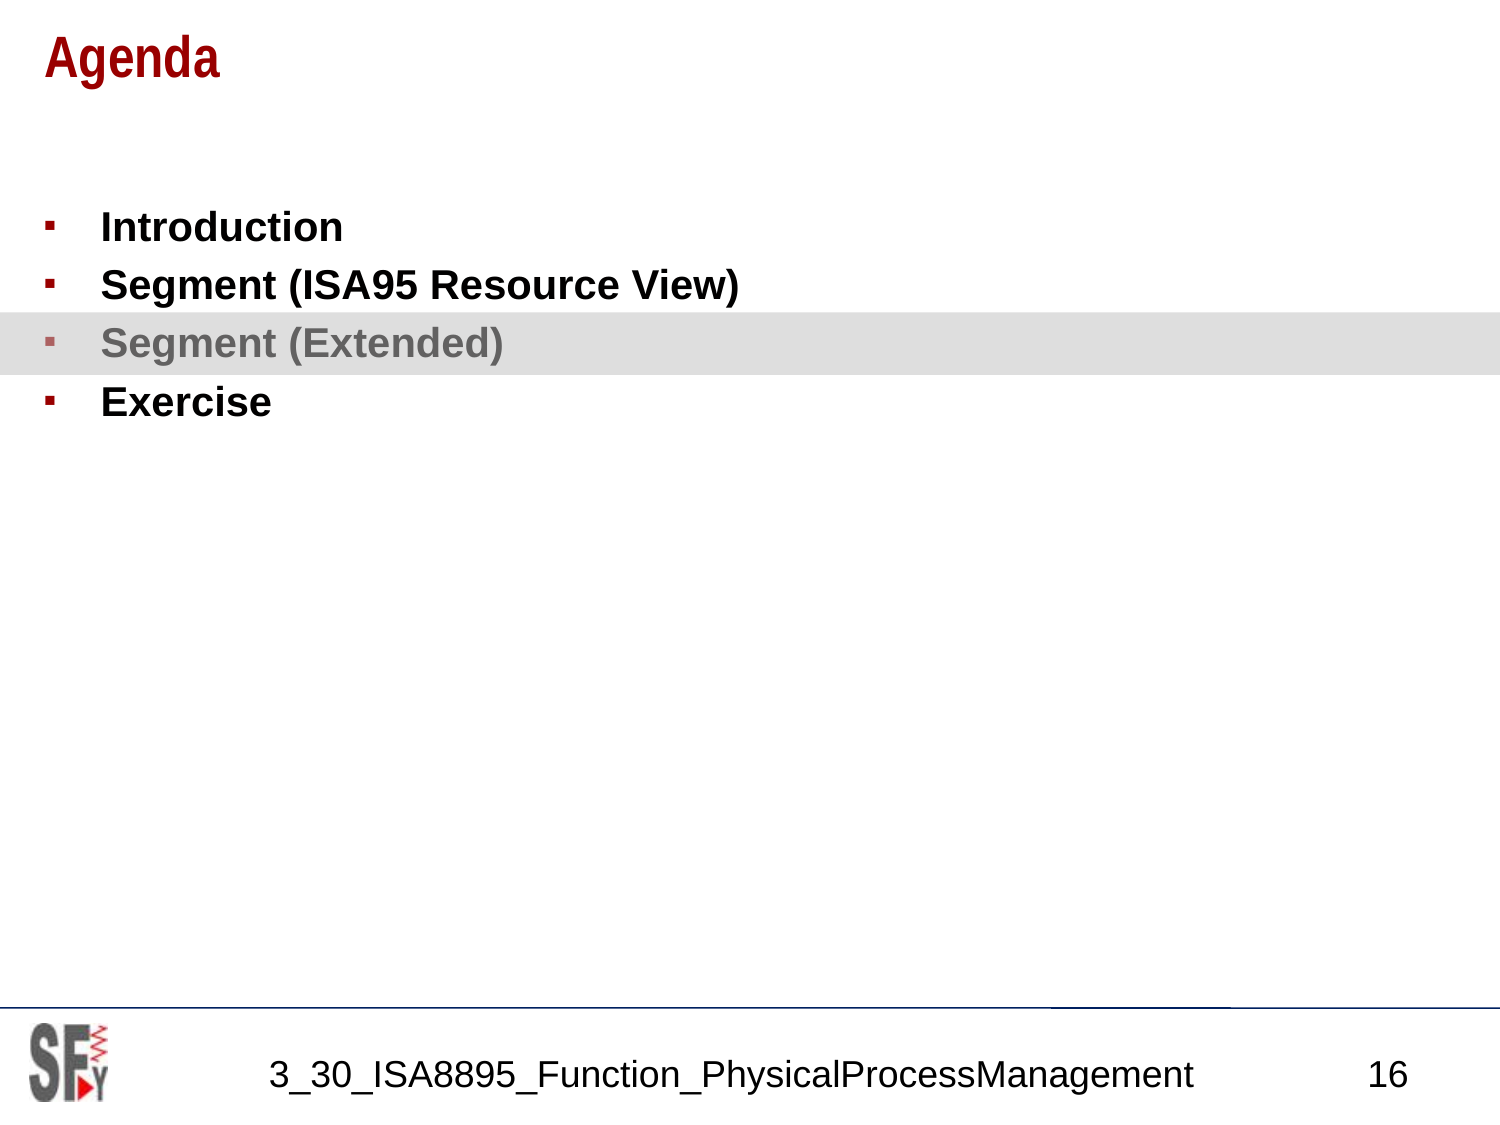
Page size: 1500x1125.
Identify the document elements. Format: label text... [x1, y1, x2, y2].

text_box [0, 312, 1500, 375]
picture [29, 1023, 108, 1102]
footer 3_30_ISA8895_Function_PhysicalProcessManagement [253, 1034, 1336, 1103]
list Introduction Segment (ISA95 Resource View) Segment (Extended) Exercise [29, 184, 1471, 312]
title Agenda [29, 12, 1471, 138]
list Introduction Segment (ISA95 Resource View) Segment (Extended) Exercise [29, 375, 1471, 988]
slide_number <numéro> [1352, 1034, 1490, 1103]
